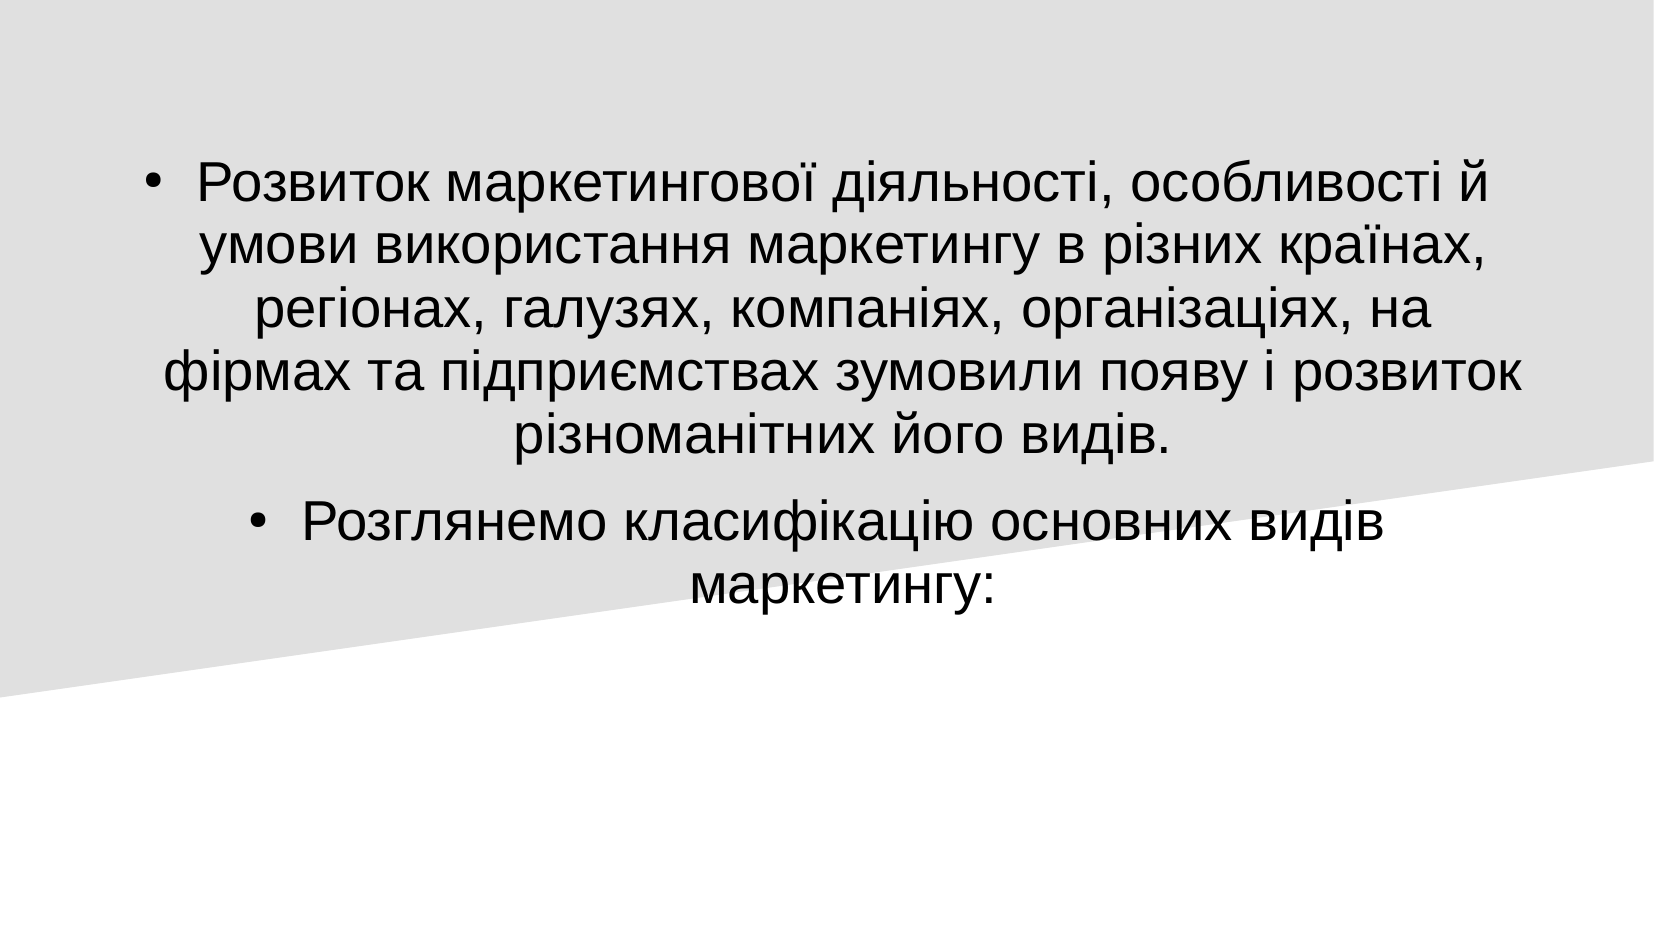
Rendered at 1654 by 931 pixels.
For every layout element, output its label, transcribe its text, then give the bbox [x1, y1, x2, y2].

list Розвиток маркетингової діяльності, особливості й умови використання маркетингу в різних країнах, регіонах, галузях, компаніях, організаціях, на фірмах та підприємствах зумовили появу і розвиток різноманітних його видів. Розглянемо класифікацію основних видів маркетингу: [86, 150, 1531, 723]
